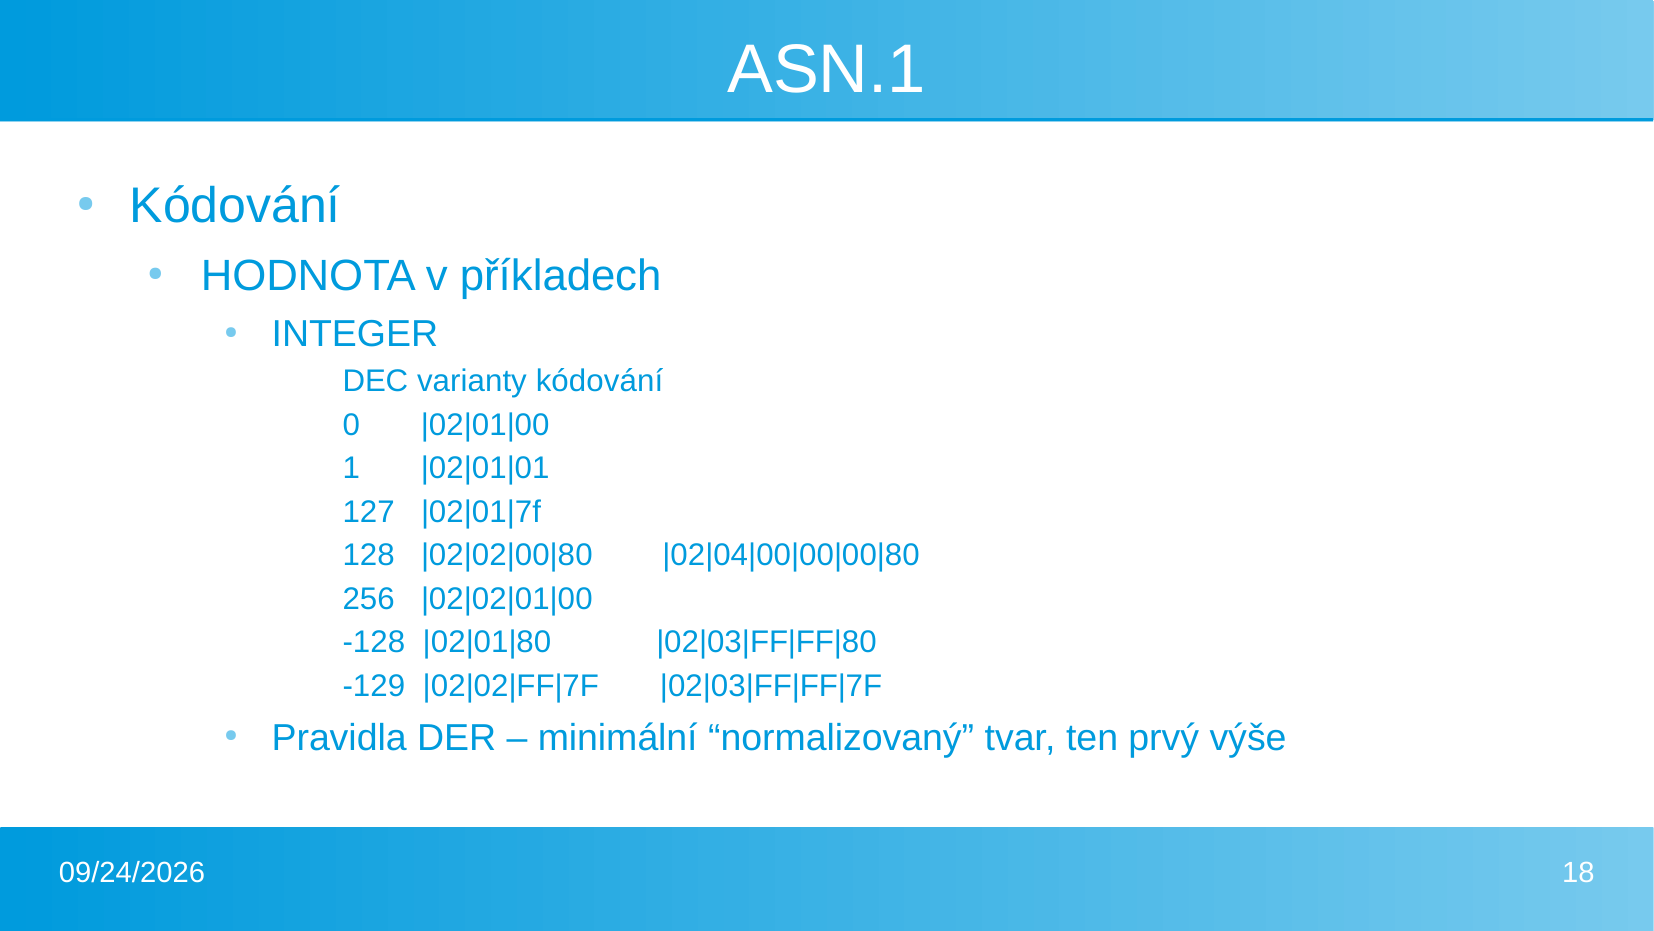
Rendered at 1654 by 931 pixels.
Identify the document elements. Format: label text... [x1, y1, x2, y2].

list Kódování HODNOTA v příkladech INTEGER DEC varianty kódování 0 |02|01|00 1 |02|01|01 127 |02|01|7f 128 |02|02|00|80 |02|04|00|00|00|80 256 |02|02|01|00 -128 |02|01|80 |02|03|FF|FF|80 -129 |02|02|FF|7F |02|03|FF|FF|7F Pravidla DER – minimální “normalizovaný” tvar, ten prvý výše [59, 177, 1595, 768]
title ASN.1 [59, 29, 1595, 108]
